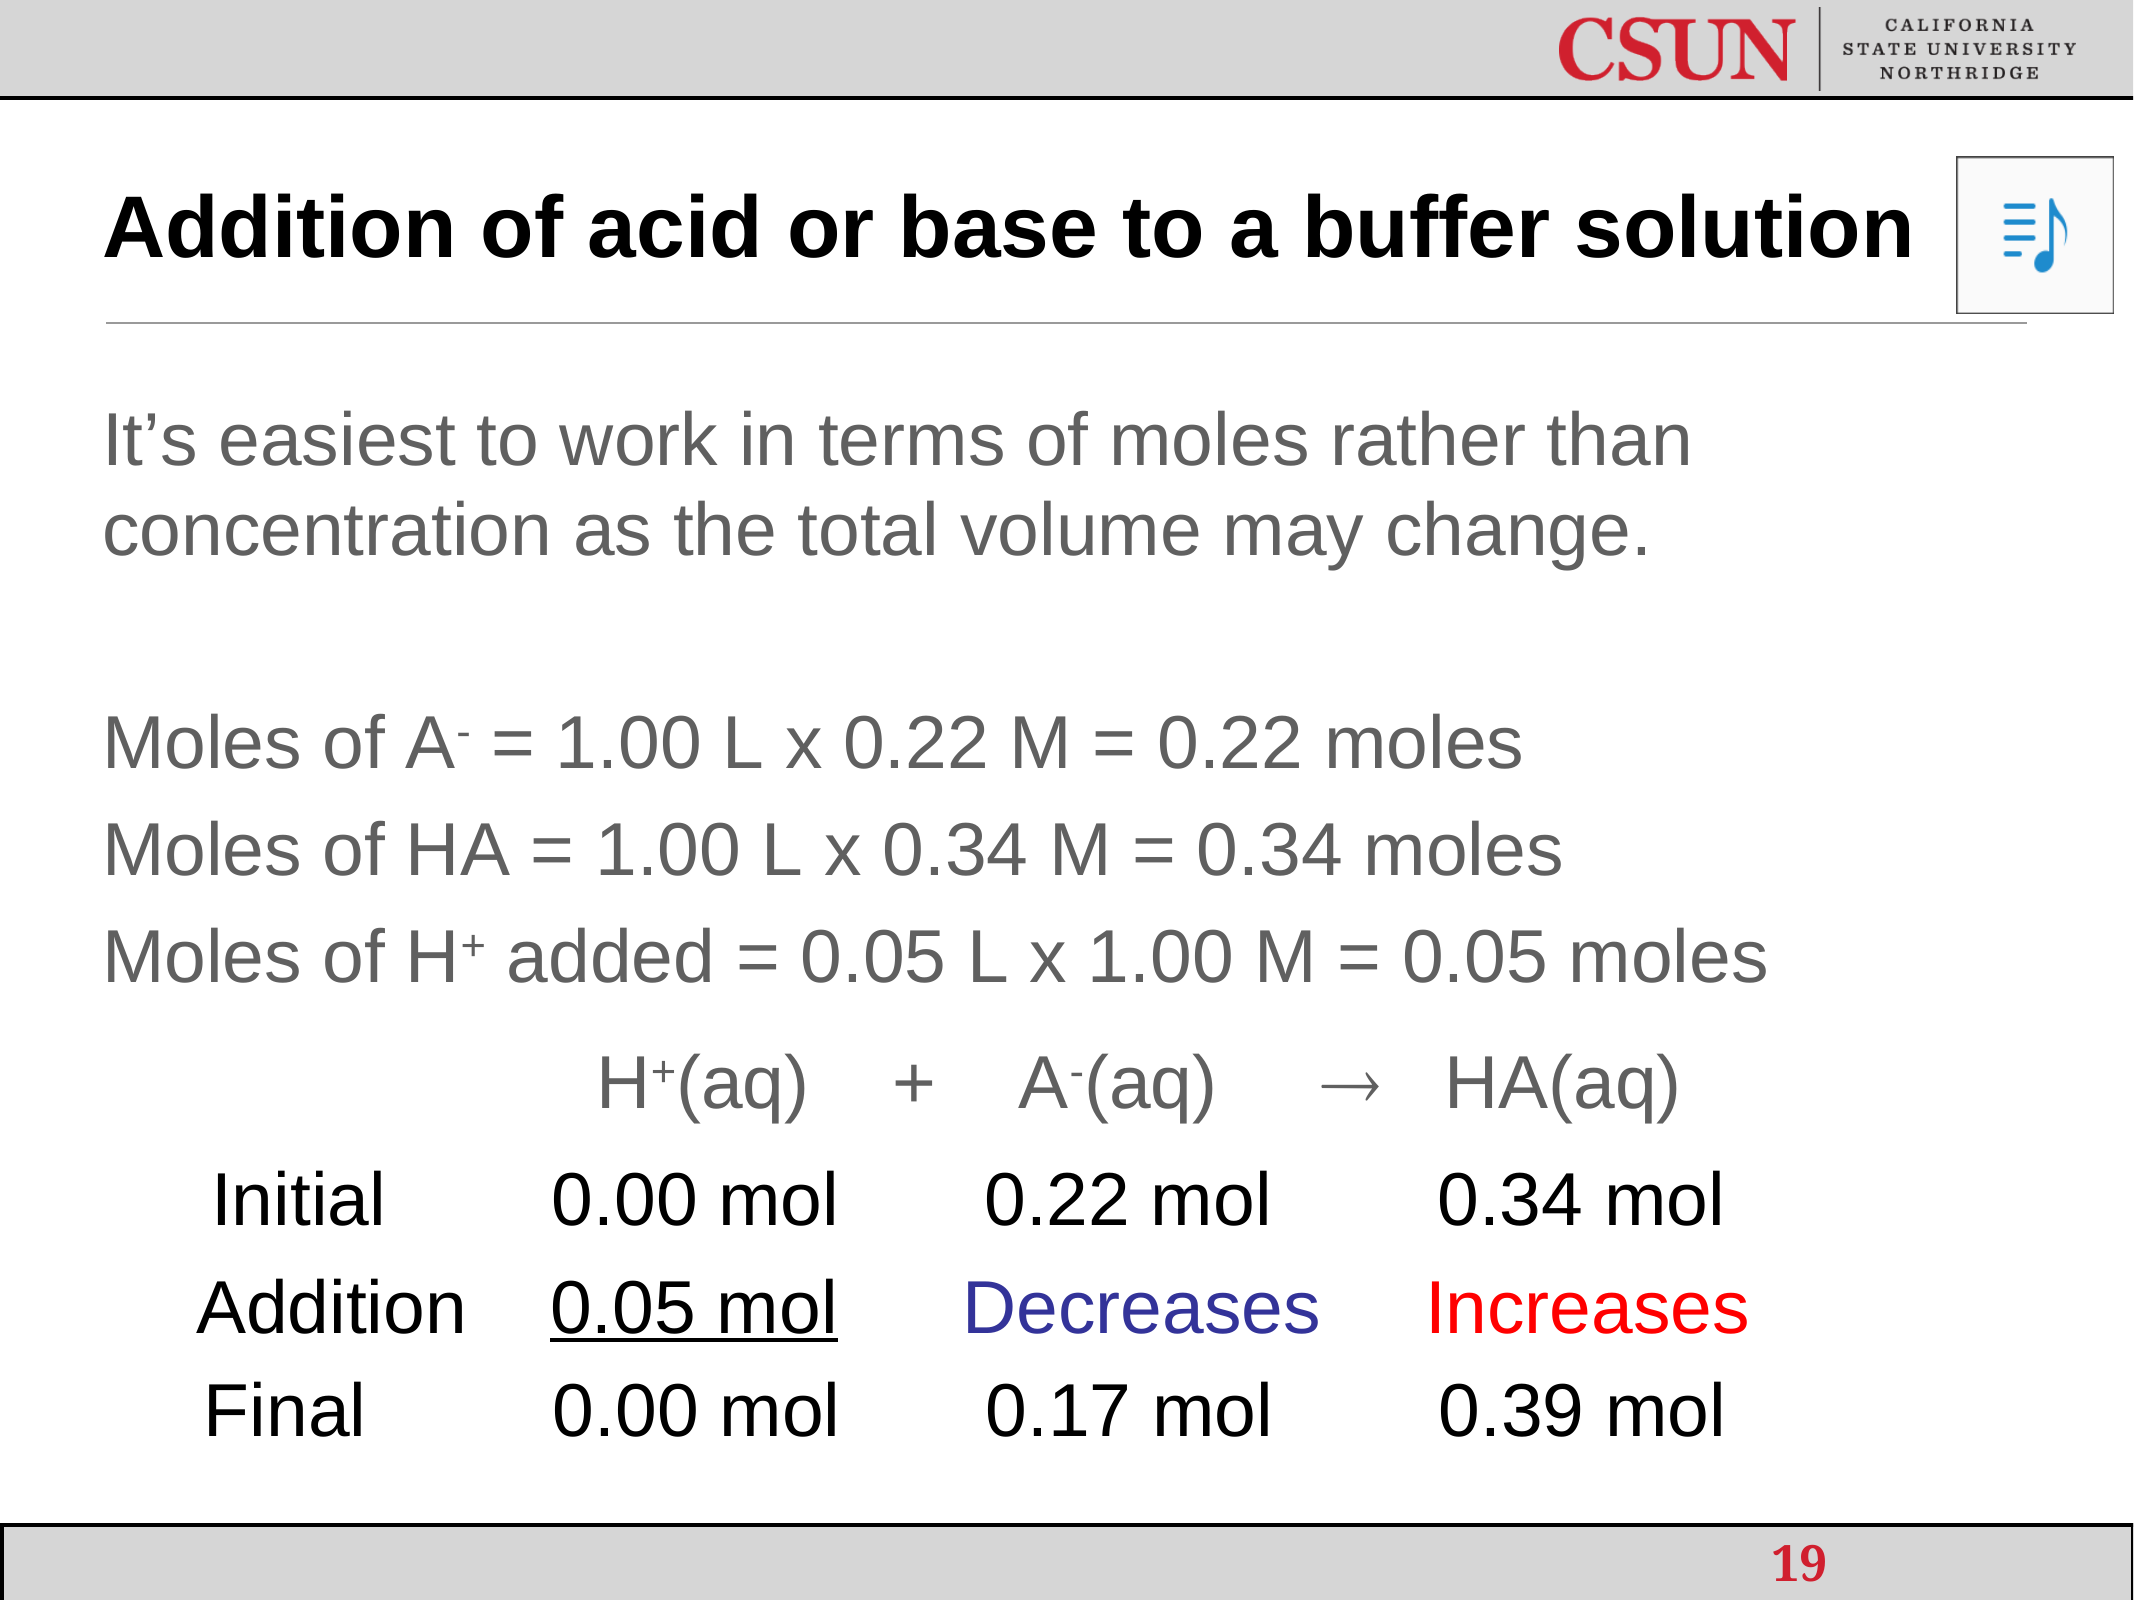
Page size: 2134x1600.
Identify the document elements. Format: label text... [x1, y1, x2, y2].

text_box [1955, 155, 2116, 316]
text_box Initial 0.00 mol 0.22 mol 0.34 mol [196, 1143, 1742, 1249]
text_box Final 0.00 mol 0.17 mol 0.39 mol [189, 1353, 1743, 1460]
list It’s easiest to work in terms of moles rather than concentration as the total volume may change. Moles of A- = 1.00 L x 0.22 M = 0.22 moles Moles of HA = 1.00 L x 0.34 M = 0.34 moles Moles of H+ added = 0.05 L x 1.00 M = 0.05 moles H+(aq) + A-(aq)  HA(aq) [93, 382, 2040, 1460]
title Addition of acid or base to a buffer solution [93, 104, 2040, 284]
picture [1559, 7, 2076, 91]
text_box Addition 0.05 mol Decreases Increases [181, 1250, 1766, 1357]
